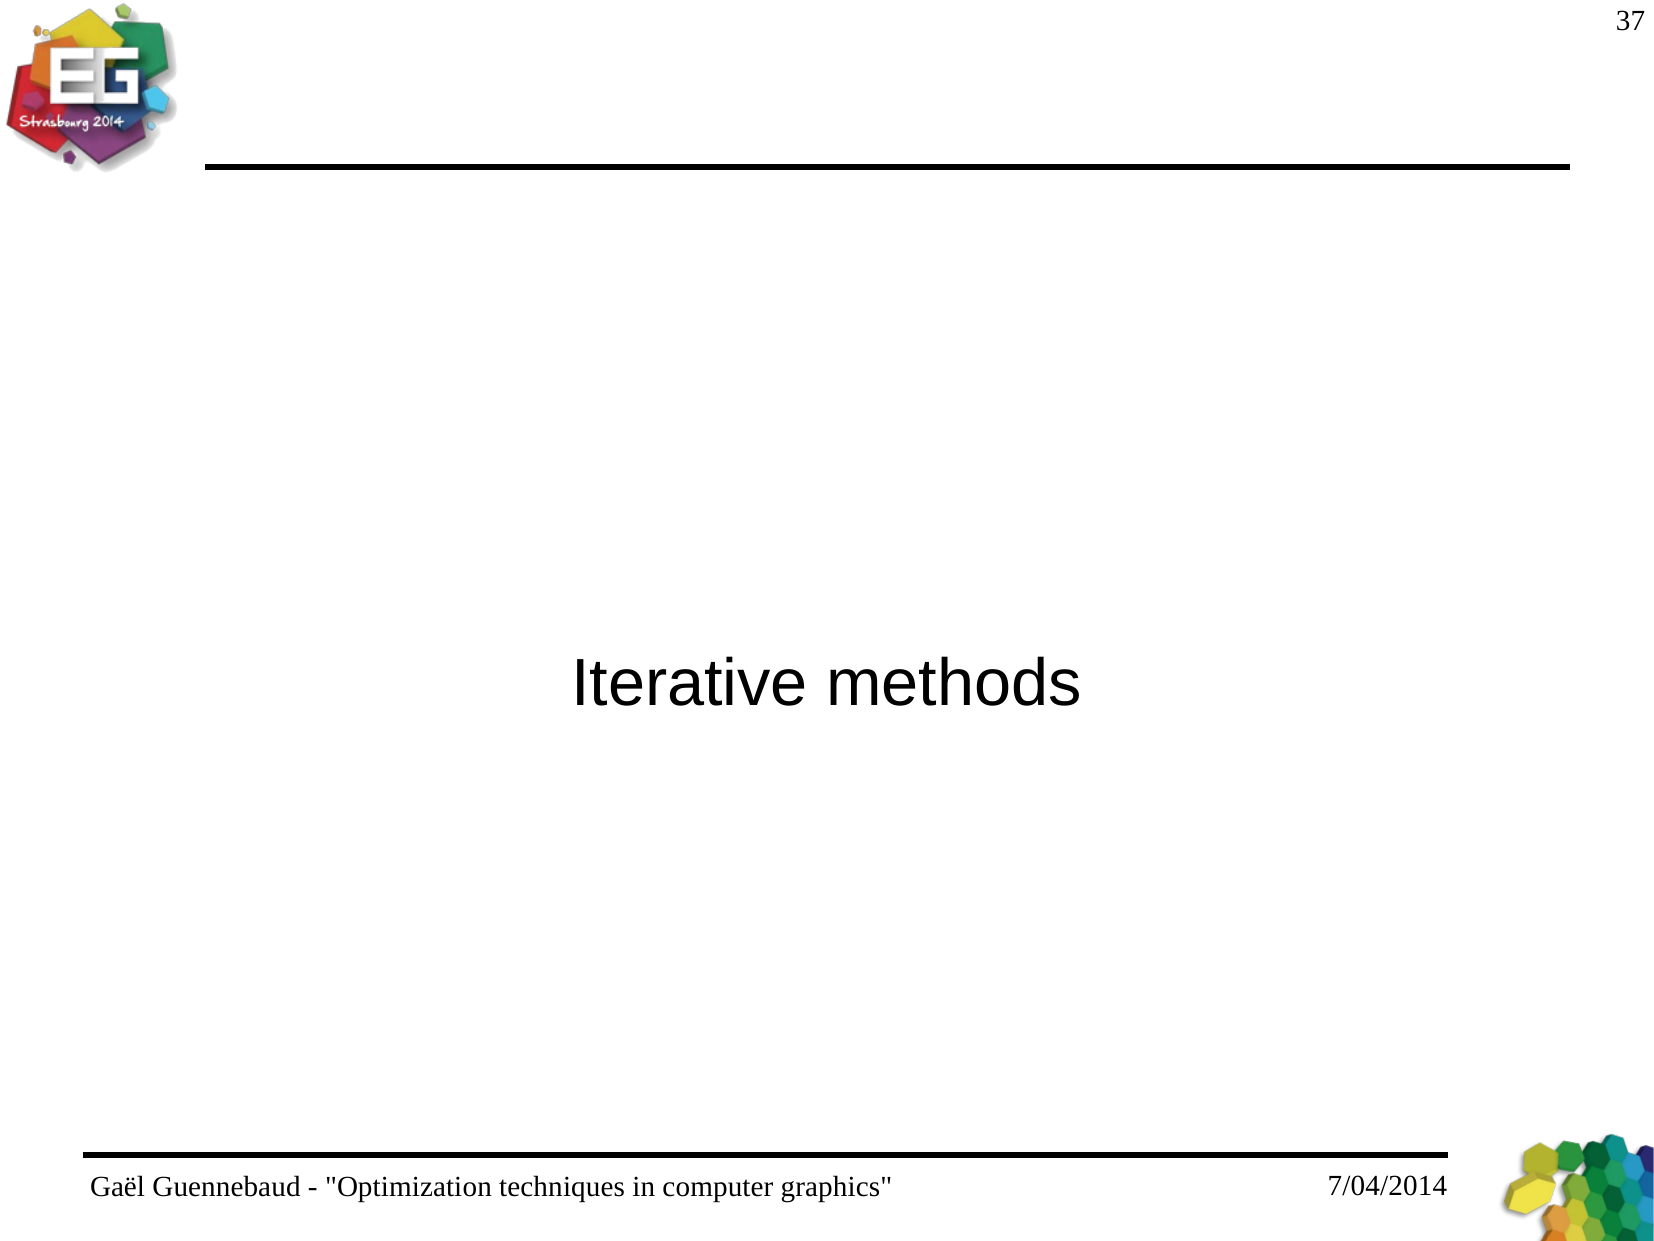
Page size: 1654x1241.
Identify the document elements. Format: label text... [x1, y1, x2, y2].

subtitle Iterative methods [82, 240, 1571, 1126]
picture [1499, 1128, 1654, 1241]
picture [0, 0, 180, 180]
